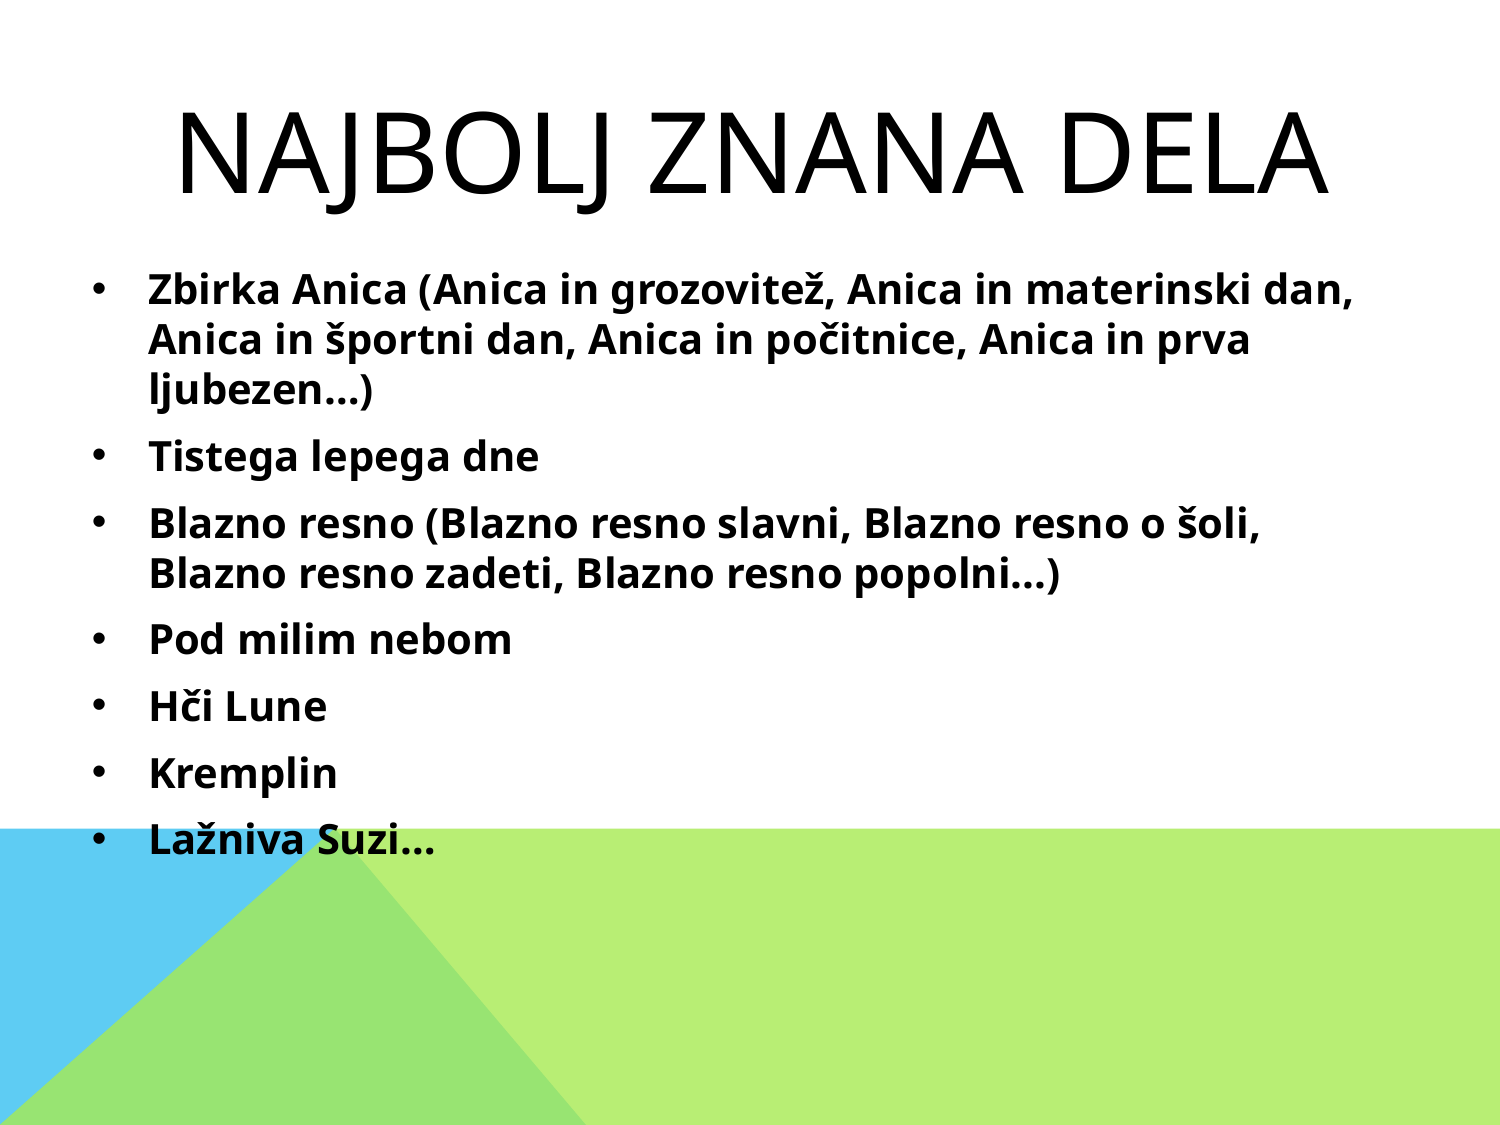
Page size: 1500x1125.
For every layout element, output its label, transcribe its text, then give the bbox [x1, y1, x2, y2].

list Zbirka Anica (Anica in grozovitež, Anica in materinski dan, Anica in športni dan, Anica in počitnice, Anica in prva ljubezen…) Tistega lepega dne Blazno resno (Blazno resno slavni, Blazno resno o šoli, Blazno resno zadeti, Blazno resno popolni...) Pod milim nebom Hči Lune Kremplin Lažniva Suzi… [76, 255, 1427, 1038]
title Najbolj znana dela [76, 54, 1427, 243]
